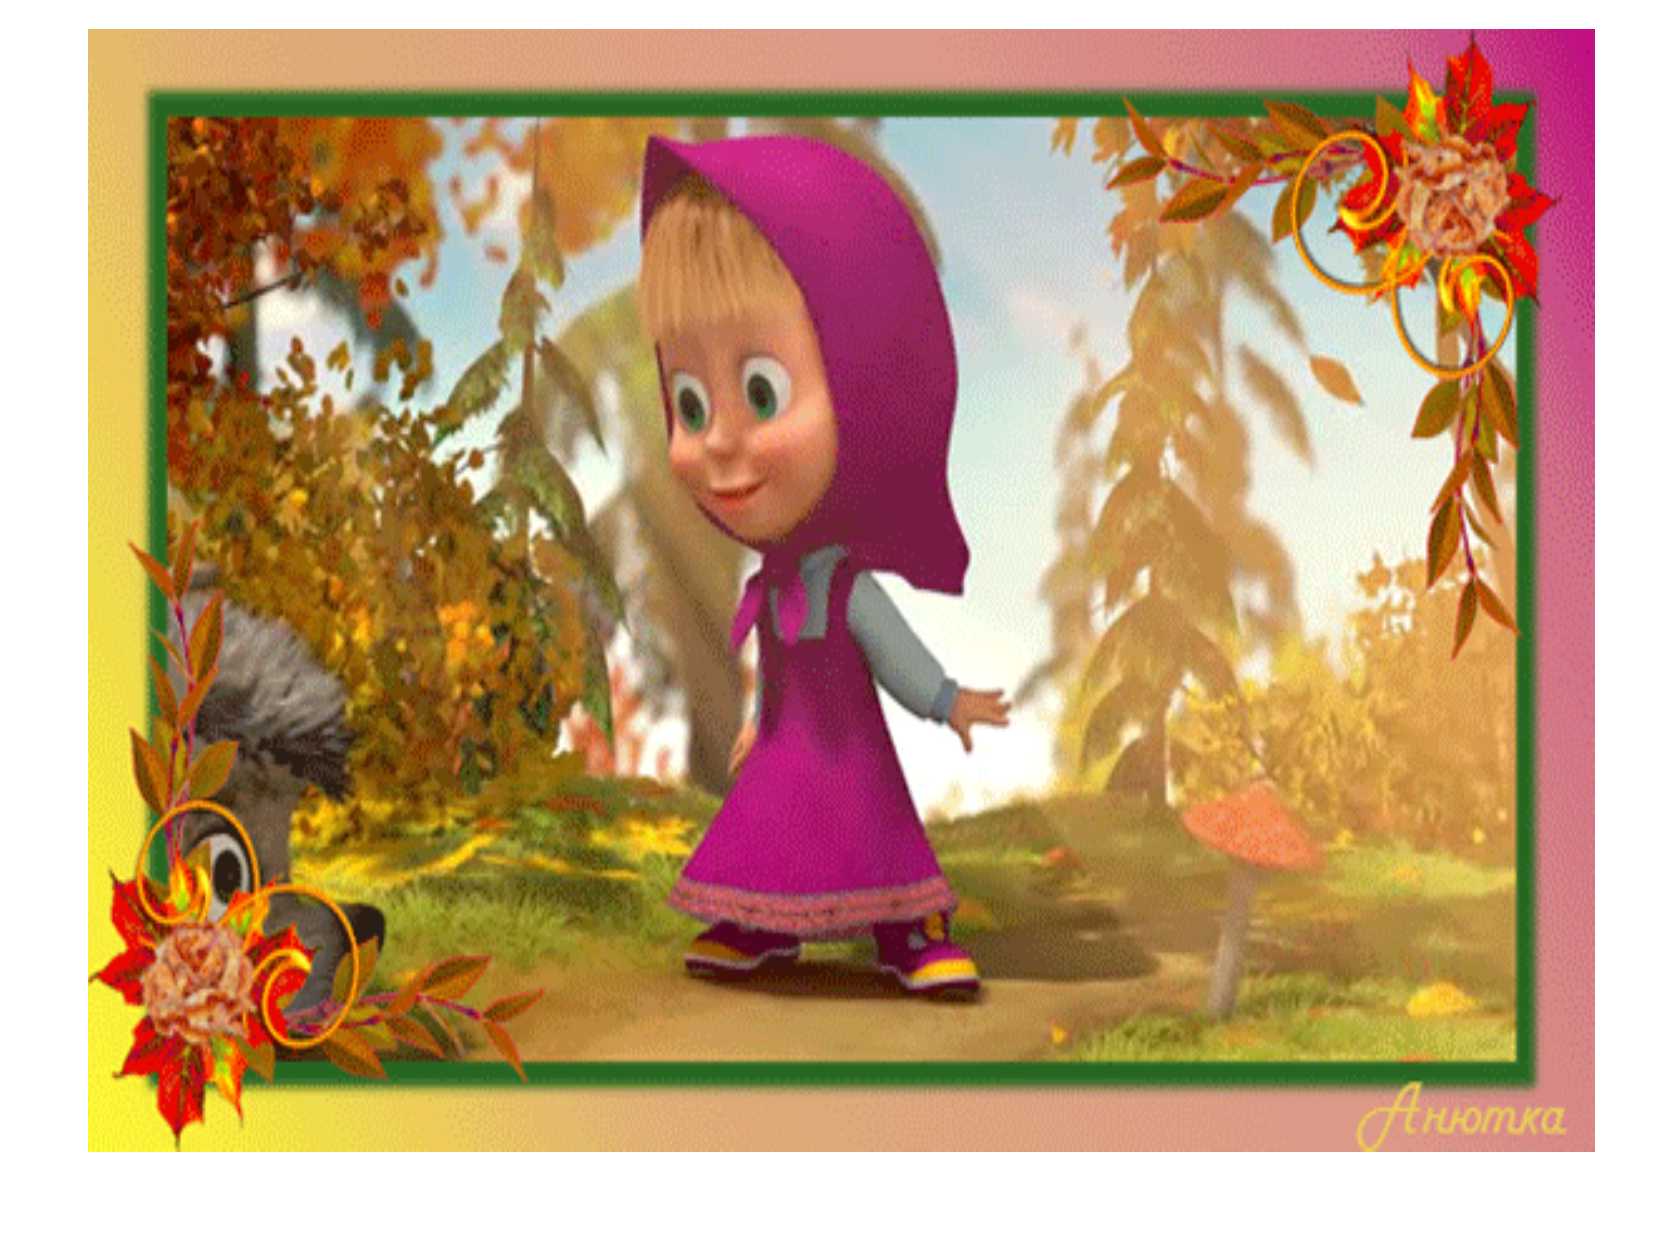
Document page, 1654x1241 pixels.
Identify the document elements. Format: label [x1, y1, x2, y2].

picture [88, 29, 1595, 1152]
